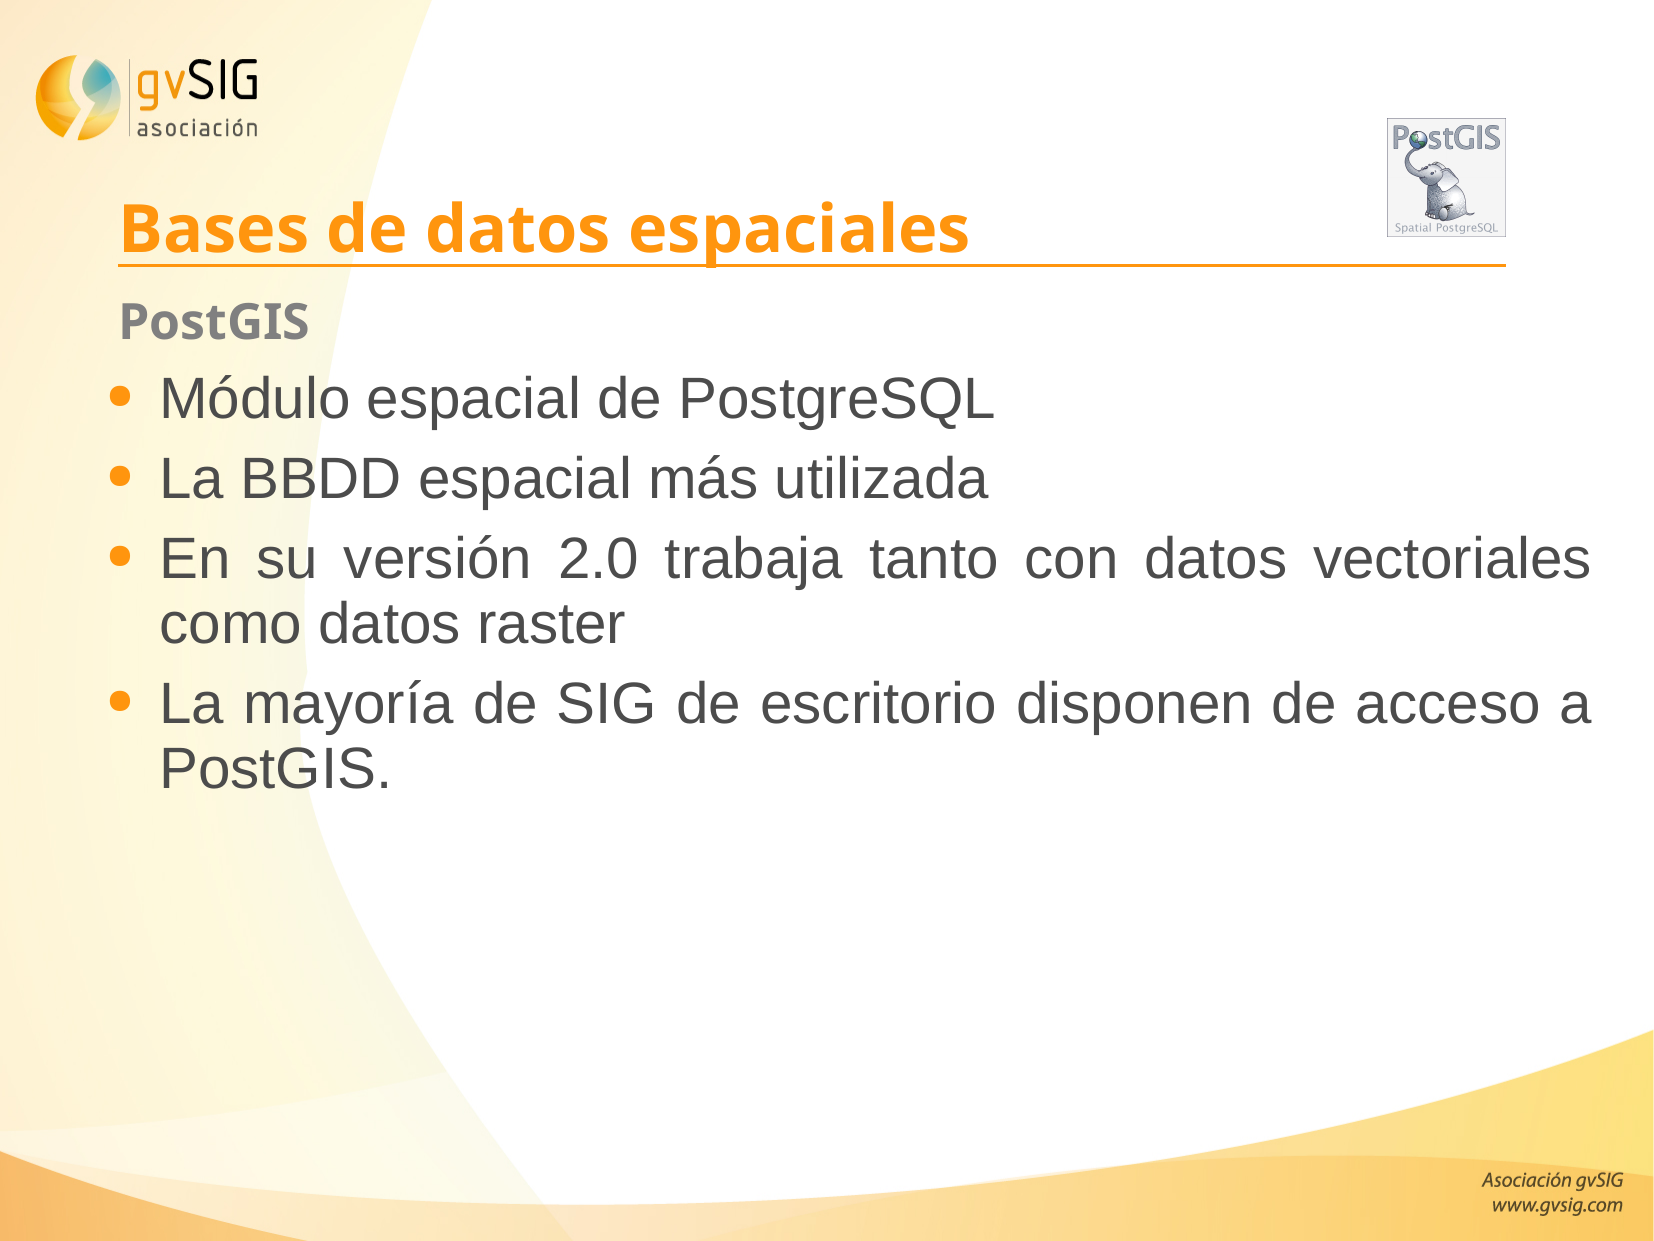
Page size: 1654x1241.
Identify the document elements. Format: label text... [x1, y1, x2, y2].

title Bases de datos espaciales [118, 177, 1607, 276]
title PostGIS [118, 276, 857, 365]
picture [0, 0, 1654, 1241]
list Módulo espacial de PostgreSQL La BBDD espacial más utilizada En su versión 2.0 trabaja tanto con datos vectoriales como datos raster La mayoría de SIG de escritorio disponen de acceso a PostGIS. [88, 366, 1595, 800]
